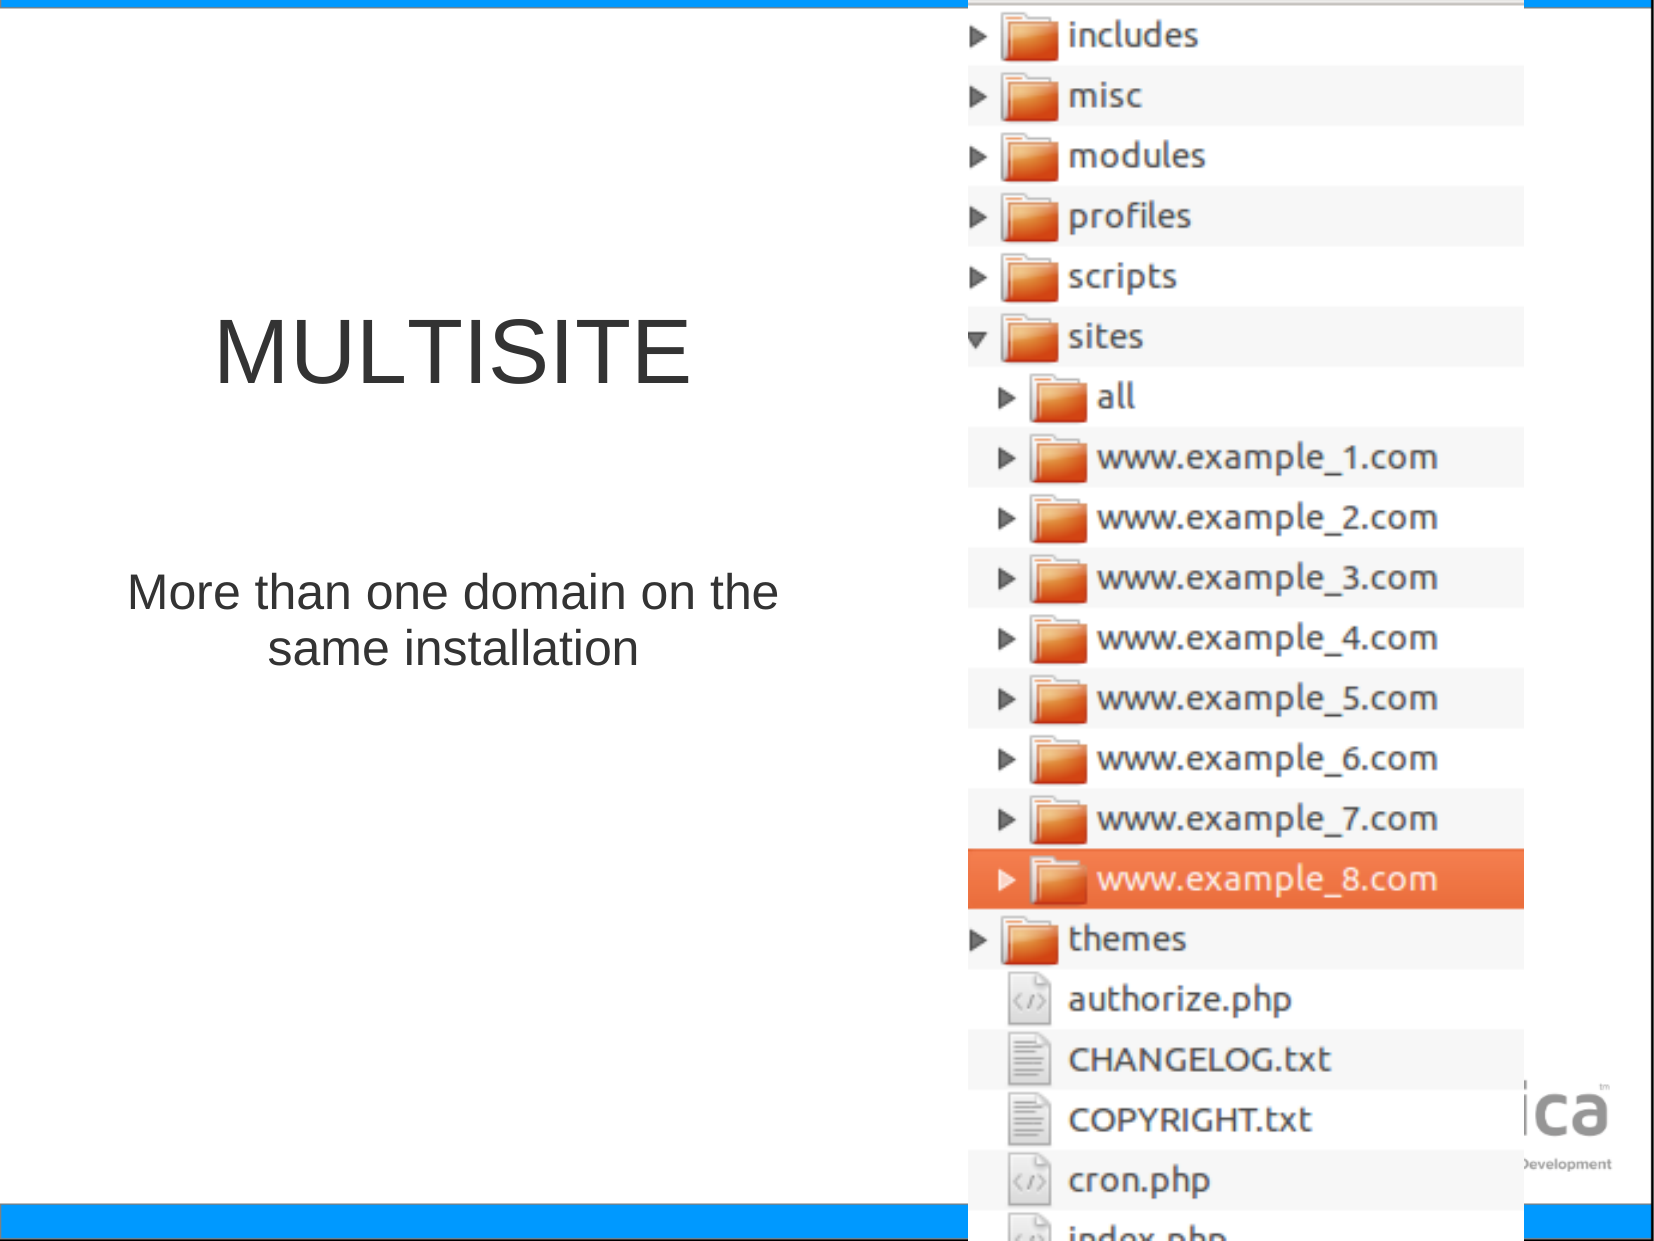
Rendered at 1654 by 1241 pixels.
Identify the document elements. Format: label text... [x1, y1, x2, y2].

picture [0, 0, 1654, 1241]
list MULTISITE More than one domain on the same installation [93, 300, 814, 1005]
